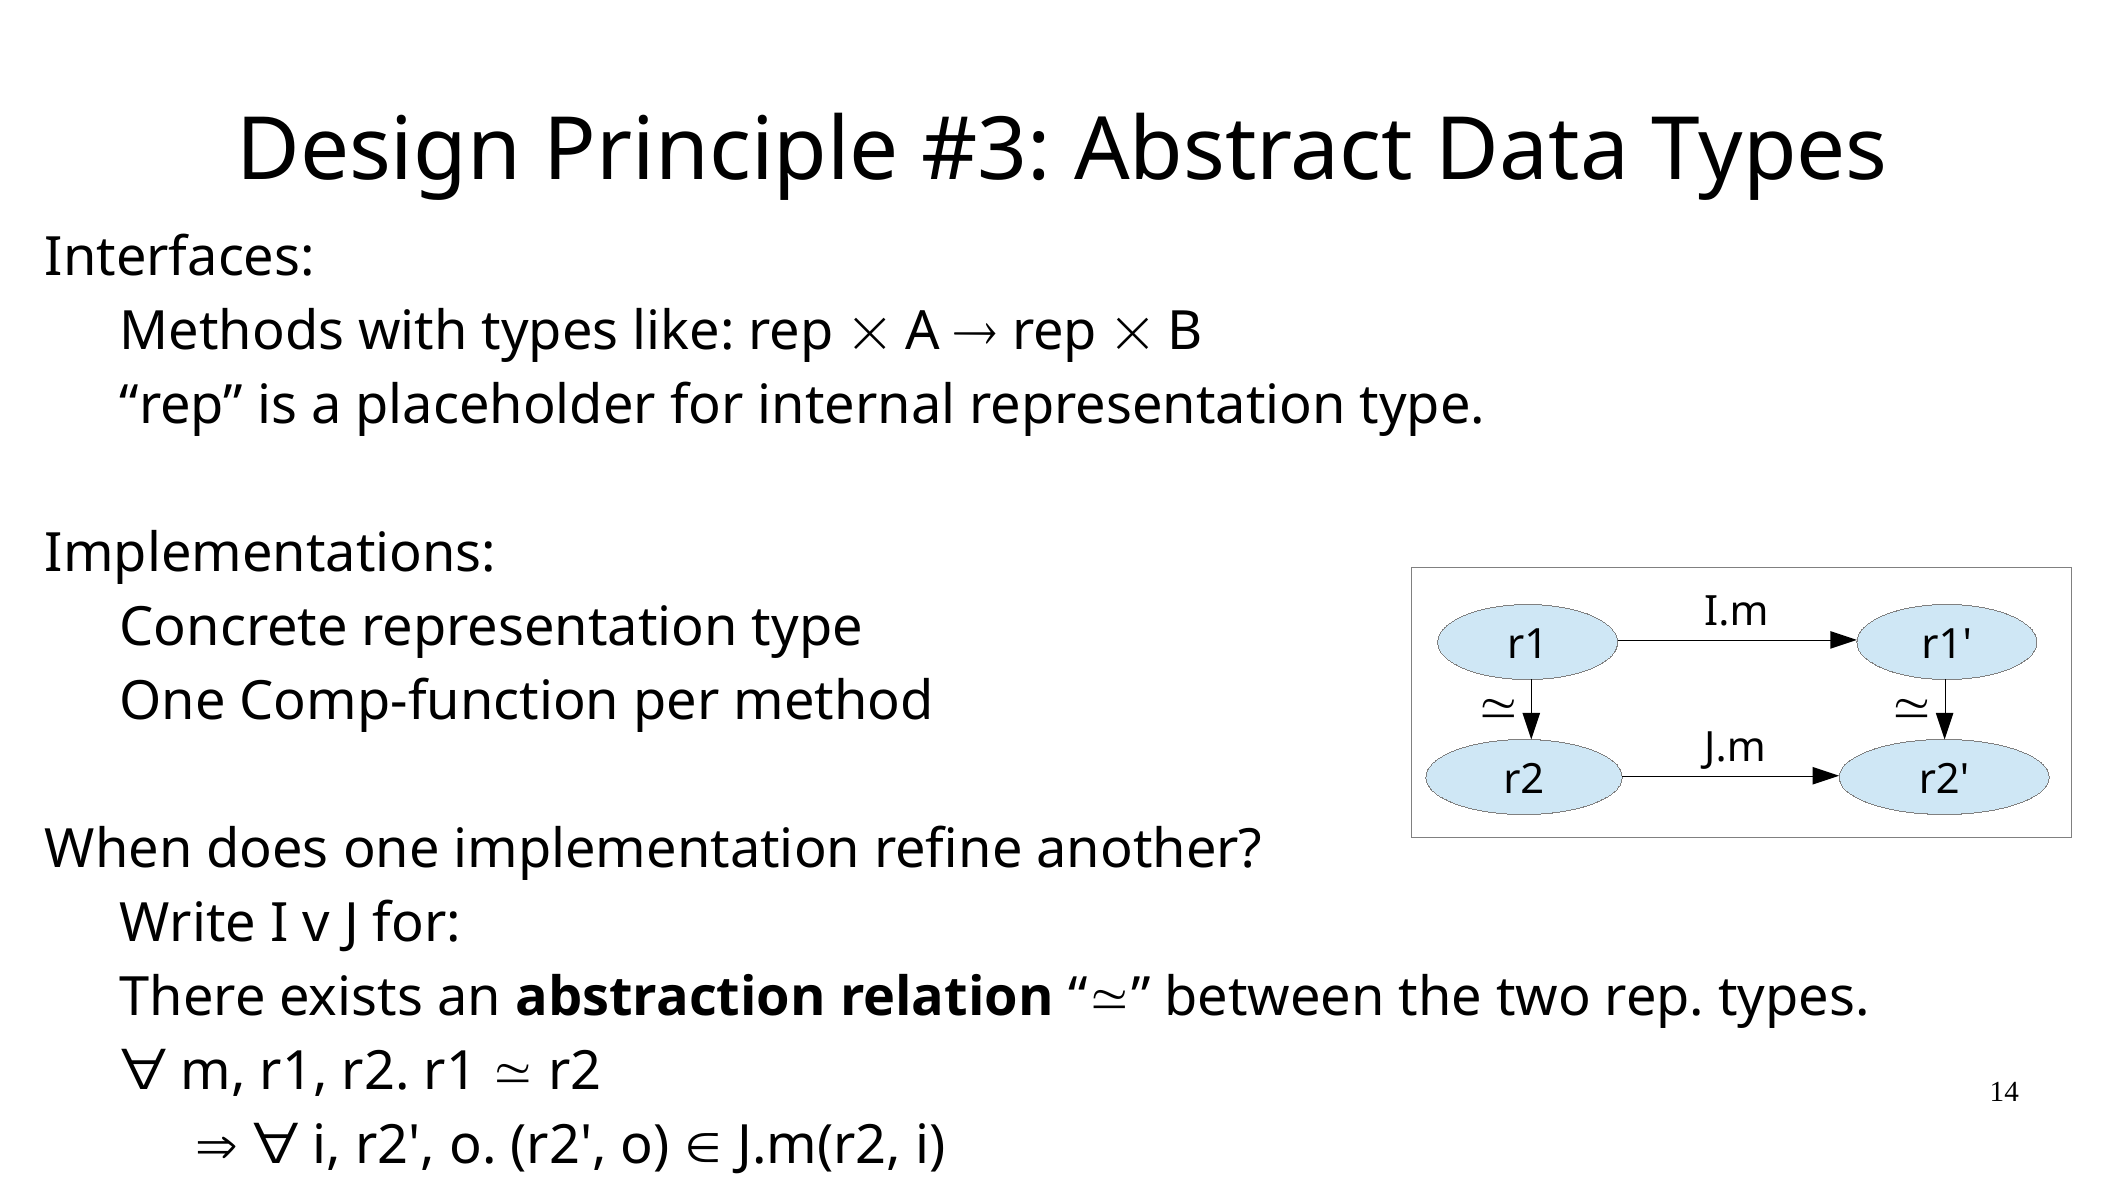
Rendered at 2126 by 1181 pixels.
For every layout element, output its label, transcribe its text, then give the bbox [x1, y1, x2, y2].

text_box r1 [1437, 604, 1618, 680]
text_box [1412, 765, 2026, 837]
text_box I.m [1689, 573, 1786, 637]
text_box ≃ [1875, 679, 1949, 749]
text_box r1' [1856, 604, 2037, 680]
text_box [1618, 765, 1843, 776]
text_box r2' [1839, 739, 2050, 815]
text_box r2 [1425, 739, 1623, 815]
text_box [75, 765, 2026, 926]
text_box ≃ [1462, 679, 1536, 749]
text_box J.m [1689, 709, 1786, 773]
title Design Principle #3: Abstract Data Types [106, 47, 2020, 210]
text_box Interfaces: Methods with types like: rep × A  rep × B “rep” is a placeholder for internal representation type. Implementations: Concrete representation type One Comp-function per method When does one implementation refine another? Write I v J for: There exists an abstraction relation “≃” between the two rep. types. ∀ m, r1, r2. r1 ≃ r2 ⇒ ∀ i, r2', o. (r2', o) ∈ J.m(r2, i) ⇒ ∃ r1'. (r1', o) ∈ I.m(r, i) ∧ r1' ≃ r2' [30, 210, 2101, 1147]
